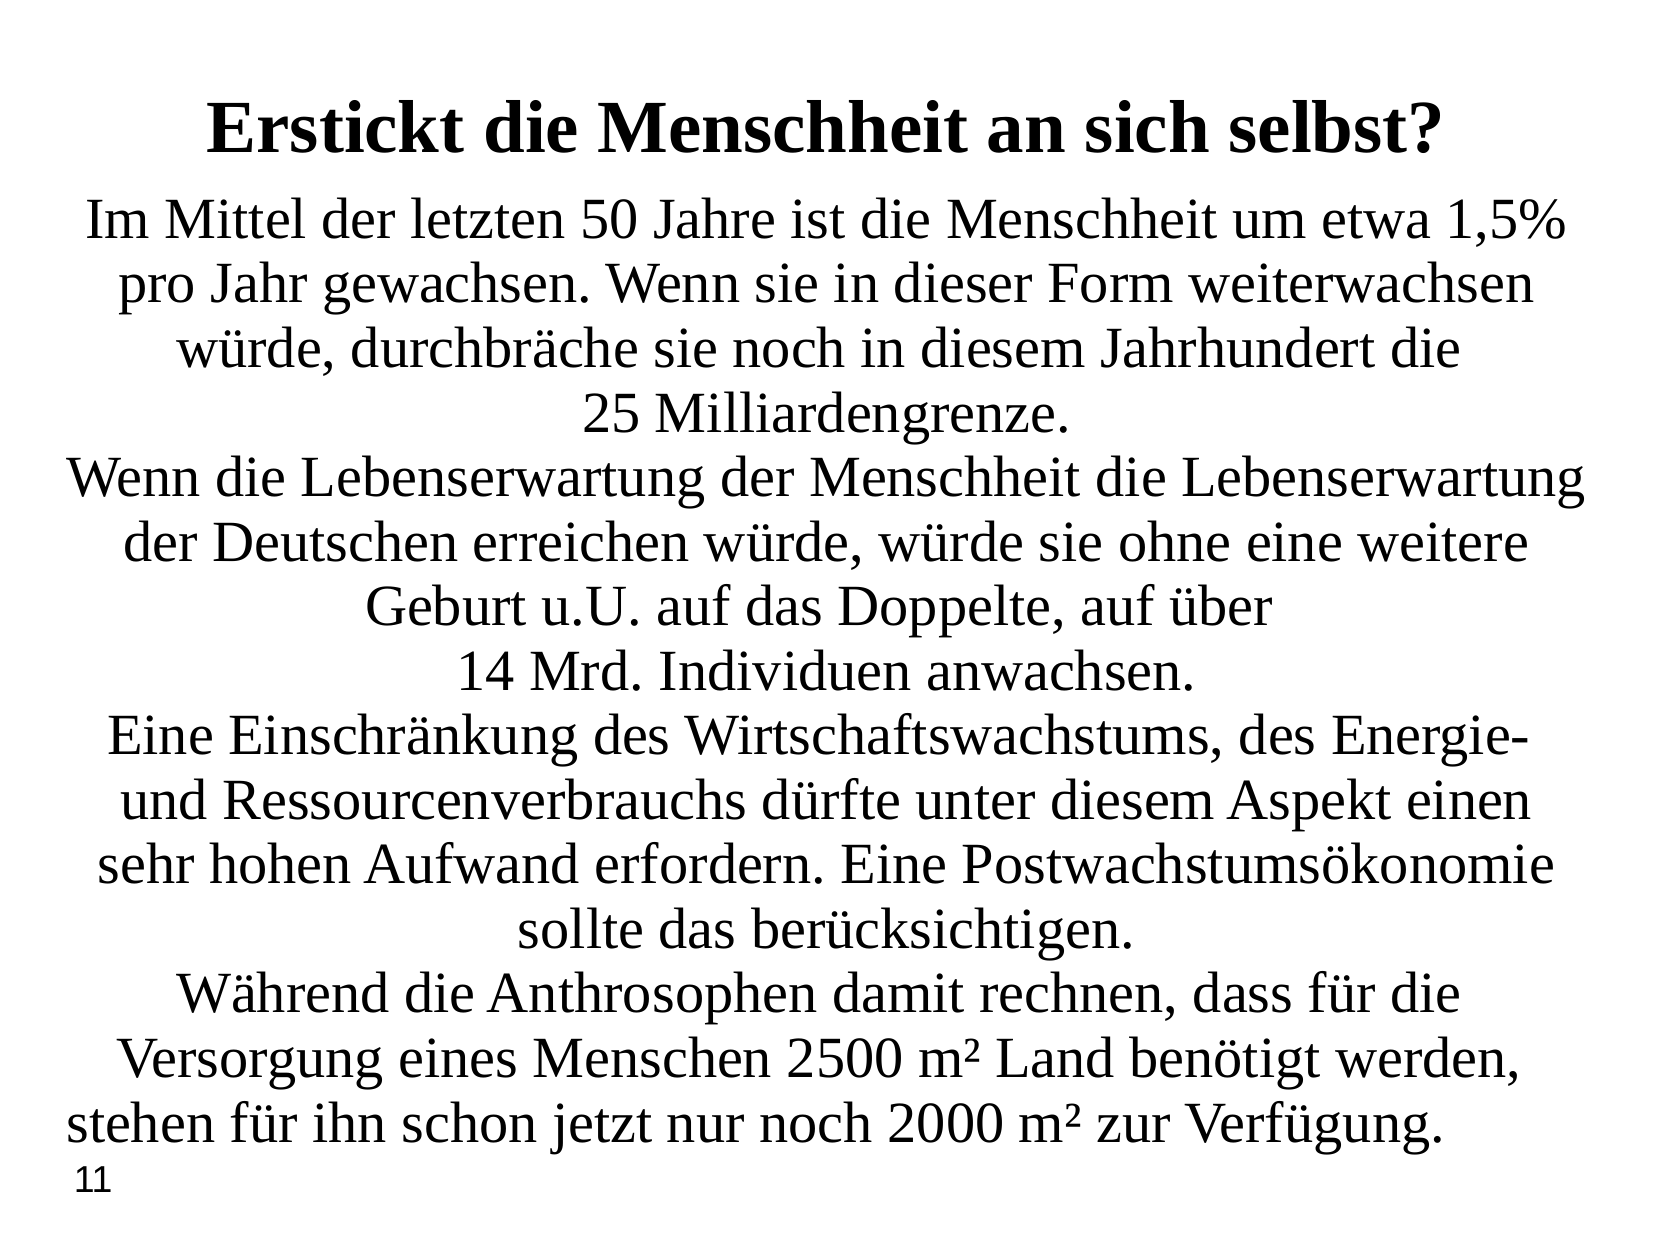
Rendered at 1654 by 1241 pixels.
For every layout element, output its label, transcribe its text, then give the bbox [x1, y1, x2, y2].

text_box <Nummer> [59, 1151, 277, 1209]
text_box Erstickt die Menschheit an sich selbst? Im Mittel der letzten 50 Jahre ist die Menschheit um etwa 1,5% pro Jahr gewachsen. Wenn sie in dieser Form weiterwachsen würde, durchbräche sie noch in diesem Jahrhundert die 25 Milliardengrenze. Wenn die Lebenserwartung der Menschheit die Lebenserwartung der Deutschen erreichen würde, würde sie ohne eine weitere Geburt u.U. auf das Doppelte, auf über 14 Mrd. Individuen anwachsen. Eine Einschränkung des Wirtschaftswachstums, des Energie- und Ressourcenverbrauchs dürfte unter diesem Aspekt einen sehr hohen Aufwand erfordern. Eine Postwachstumsökonomie sollte das berücksichtigen. Während die Anthrosophen damit rechnen, dass für die Versorgung eines Menschen 2500 m² Land benötigt werden, stehen für ihn schon jetzt nur noch 2000 m² zur Verfügung. [51, 78, 1602, 1162]
